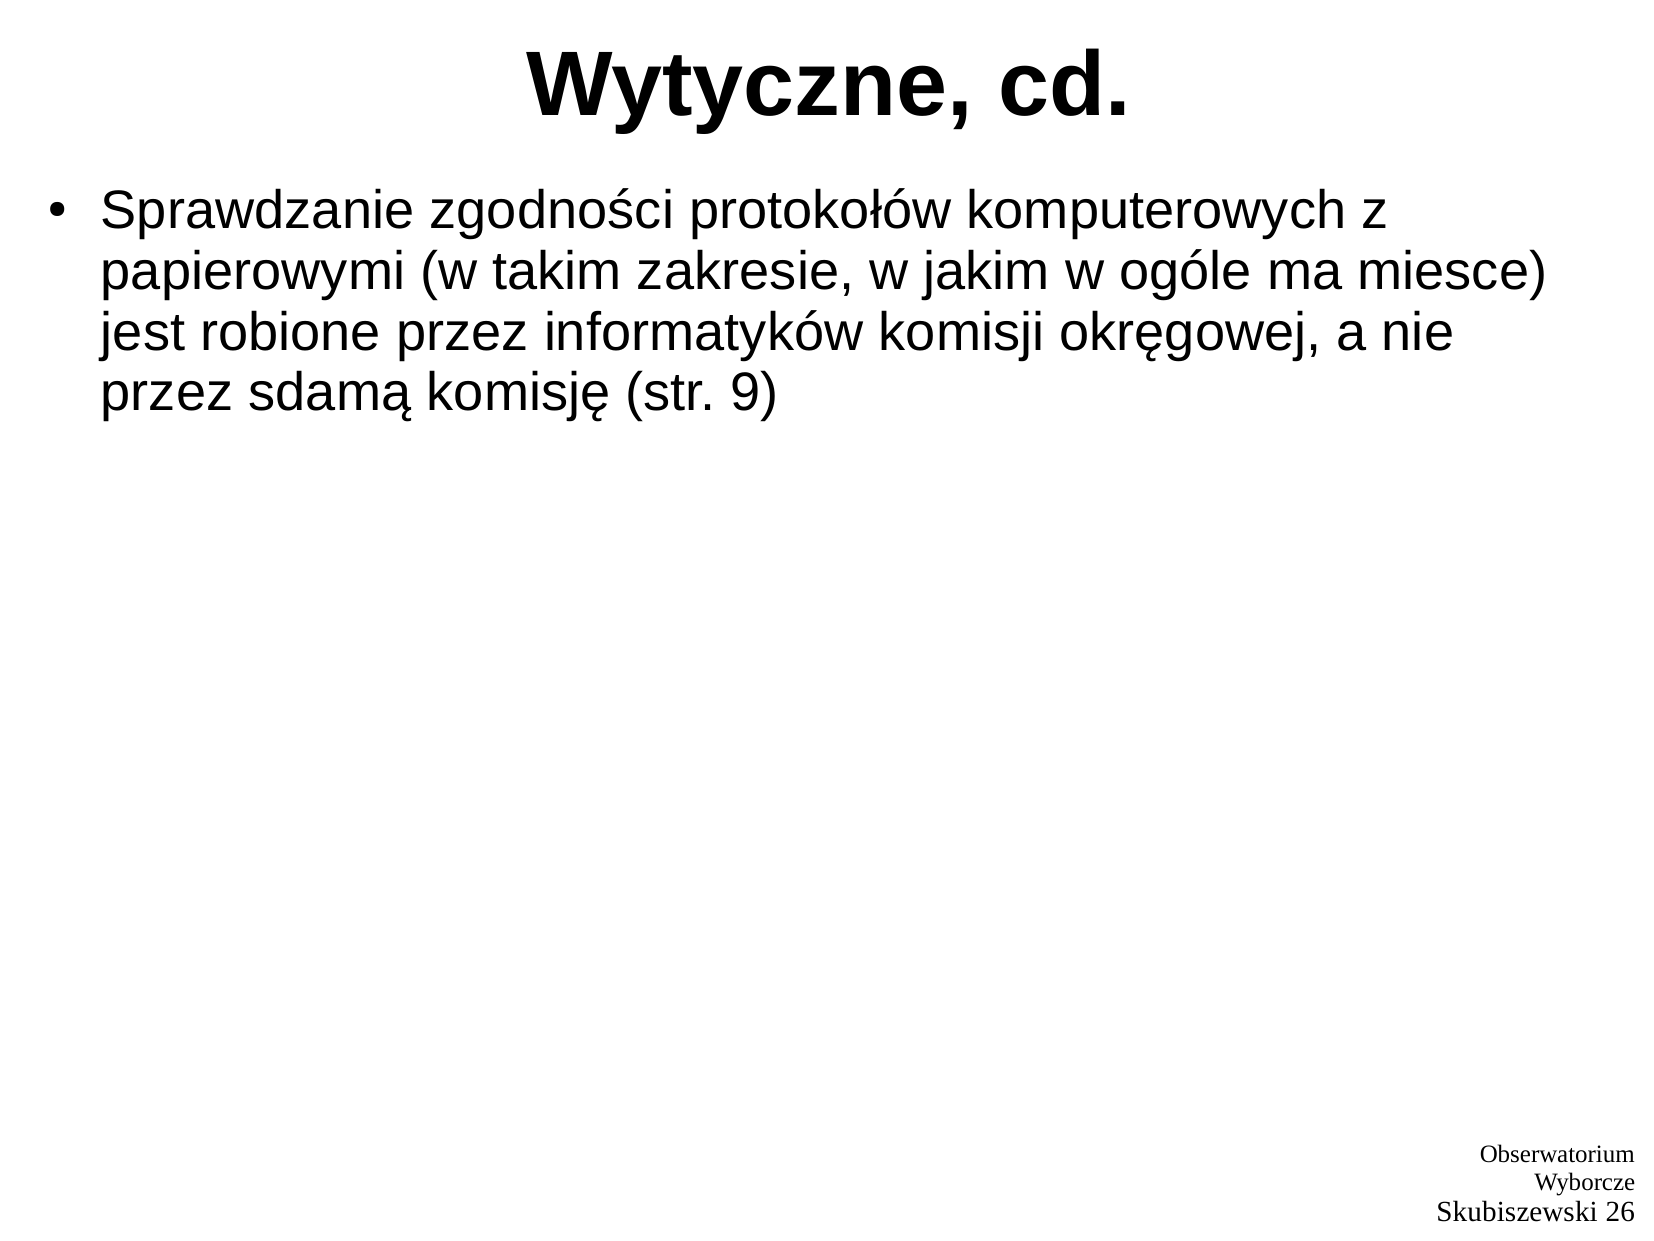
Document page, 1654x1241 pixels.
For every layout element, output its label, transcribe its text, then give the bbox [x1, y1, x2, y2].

title Wytyczne, cd. [84, 32, 1573, 166]
list Sprawdzanie zgodności protokołów komputerowych z papierowymi (w takim zakresie, w jakim w ogóle ma miesce) jest robione przez informatyków komisji okręgowej, a nie przez sdamą komisję (str. 9) [30, 180, 1583, 1241]
